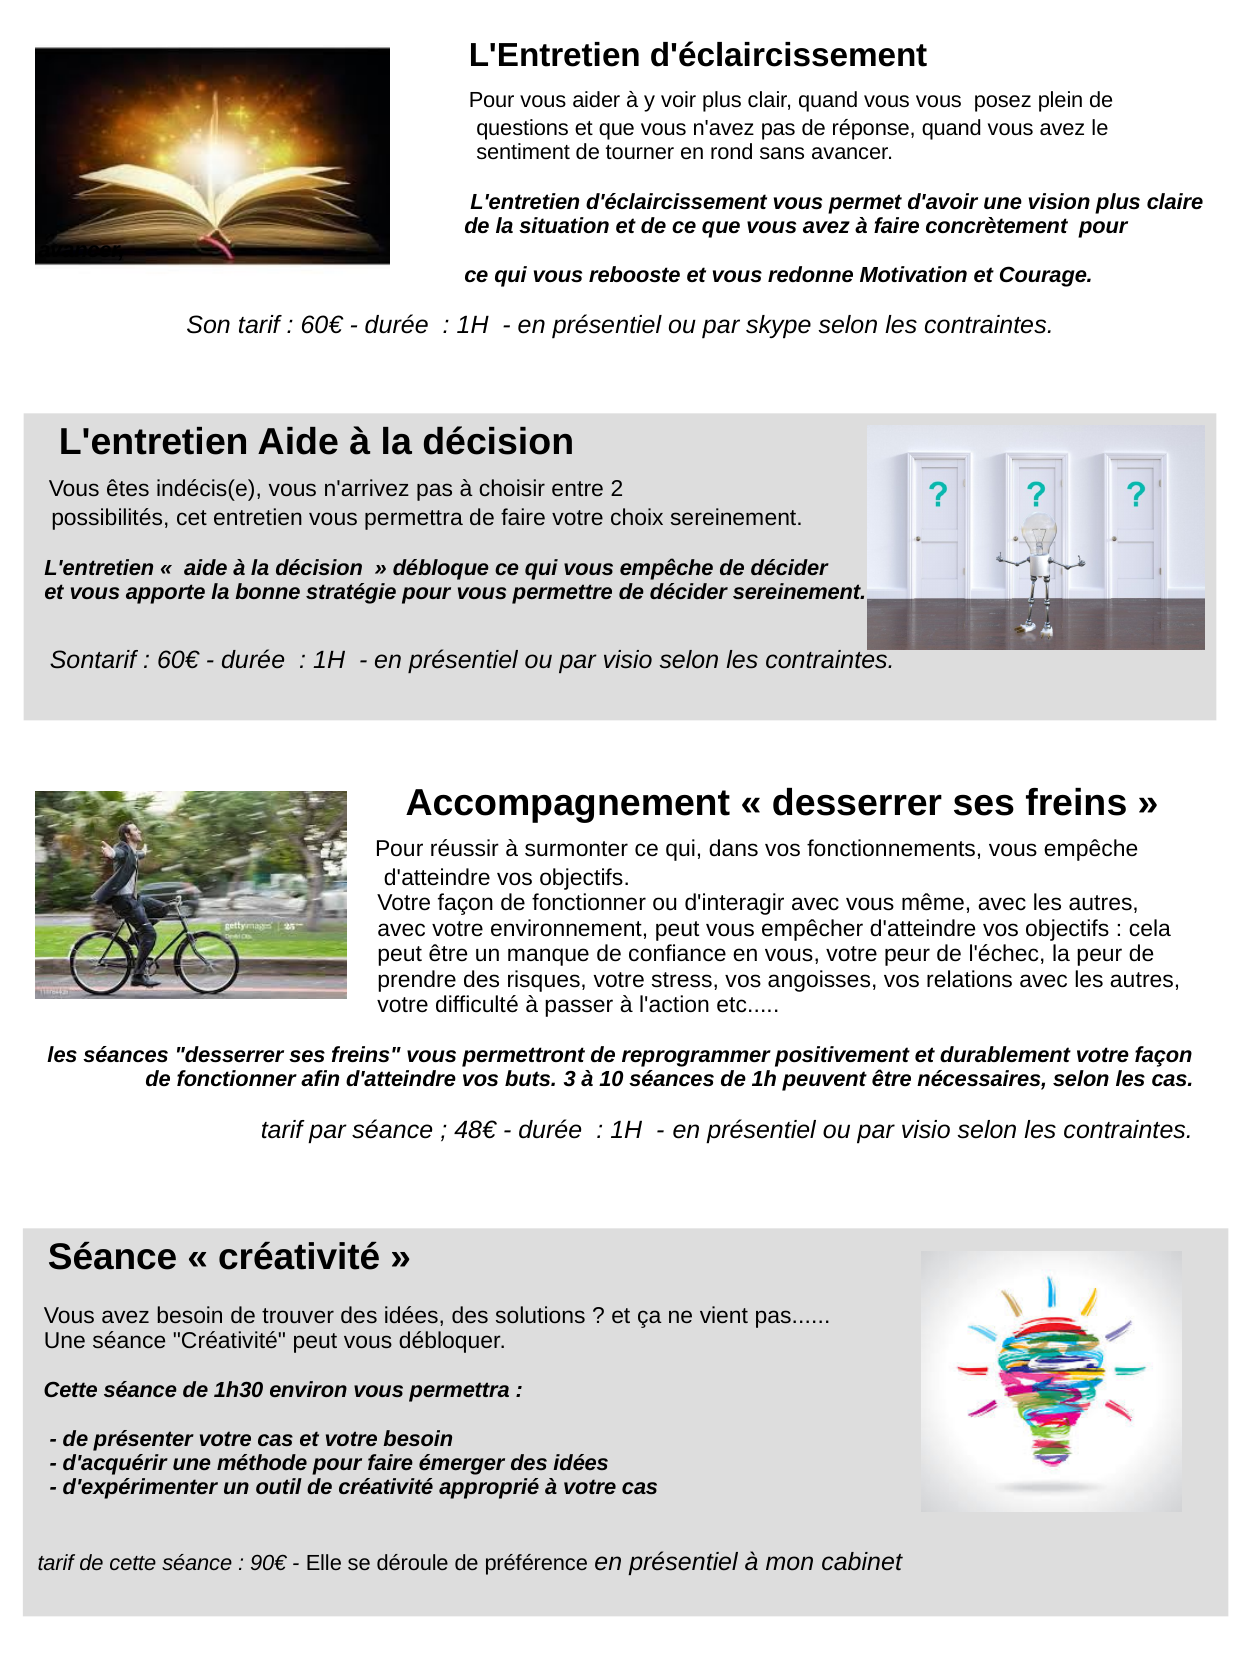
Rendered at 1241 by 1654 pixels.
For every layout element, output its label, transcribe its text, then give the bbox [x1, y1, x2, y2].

text_box Séance « créativité » Vous avez besoin de trouver des idées, des solutions ? et ça ne vient pas...... Une séance "Créativité" peut vous débloquer. Cette séance de 1h30 environ vous permettra : - de présenter votre cas et votre besoin - d'acquérir une méthode pour faire émerger des idées - d'expérimenter un outil de créativité approprié à votre cas tarif de cette séance : 90€ - Elle se déroule de préférence en présentiel à mon cabinet [22, 1228, 1229, 1617]
text_box Accompagnement « desserrer ses freins » Pour réussir à surmonter ce qui, dans vos fonctionnements, vous empêche d'atteindre vos objectifs. Votre façon de fonctionner ou d'interagir avec vous même, avec les autres, avec votre environnement, peut vous empêcher d'atteindre vos objectifs : cela peut être un manque de confiance en vous, votre peur de l'échec, la peur de prendre des risques, votre stress, vos angoisses, vos relations avec les autres, votre difficulté à passer à l'action etc..... les séances "desserrer ses freins" vous permettront de reprogrammer positivement et durablement votre façon de fonctionner afin d'atteindre vos buts. 3 à 10 séances de 1h peuvent être nécessaires, selon les cas. tarif par séance ; 48€ - durée : 1H - en présentiel ou par visio selon les contraintes. [11, 773, 1217, 1170]
text_box L'Entretien d'éclaircissement Pour vous aider à y voir plus clair, quand vous vous posez plein de questions et que vous n'avez pas de réponse, quand vous avez le sentiment de tourner en rond sans avancer. L'entretien d'éclaircissement vous permet d'avoir une vision plus claire de la situation et de ce que vous avez à faire concrètement pour avancer, ce qui vous rebooste et vous redonne Motivation et Courage. Son tarif : 60€ - durée : 1H - en présentiel ou par skype selon les contraintes. [23, 25, 1229, 429]
picture [867, 425, 1205, 650]
picture [35, 791, 347, 999]
text_box L'entretien Aide à la décision Vous êtes indécis(e), vous n'arrivez pas à choisir entre 2 possibilités, cet entretien vous permettra de faire votre choix sereinement. L'entretien « aide à la décision » débloque ce qui vous empêche de décider et vous apporte la bonne stratégie pour vous permettre de décider sereinement. Sontarif : 60€ - durée : 1H - en présentiel ou par visio selon les contraintes. [23, 413, 1217, 721]
picture [921, 1251, 1182, 1512]
